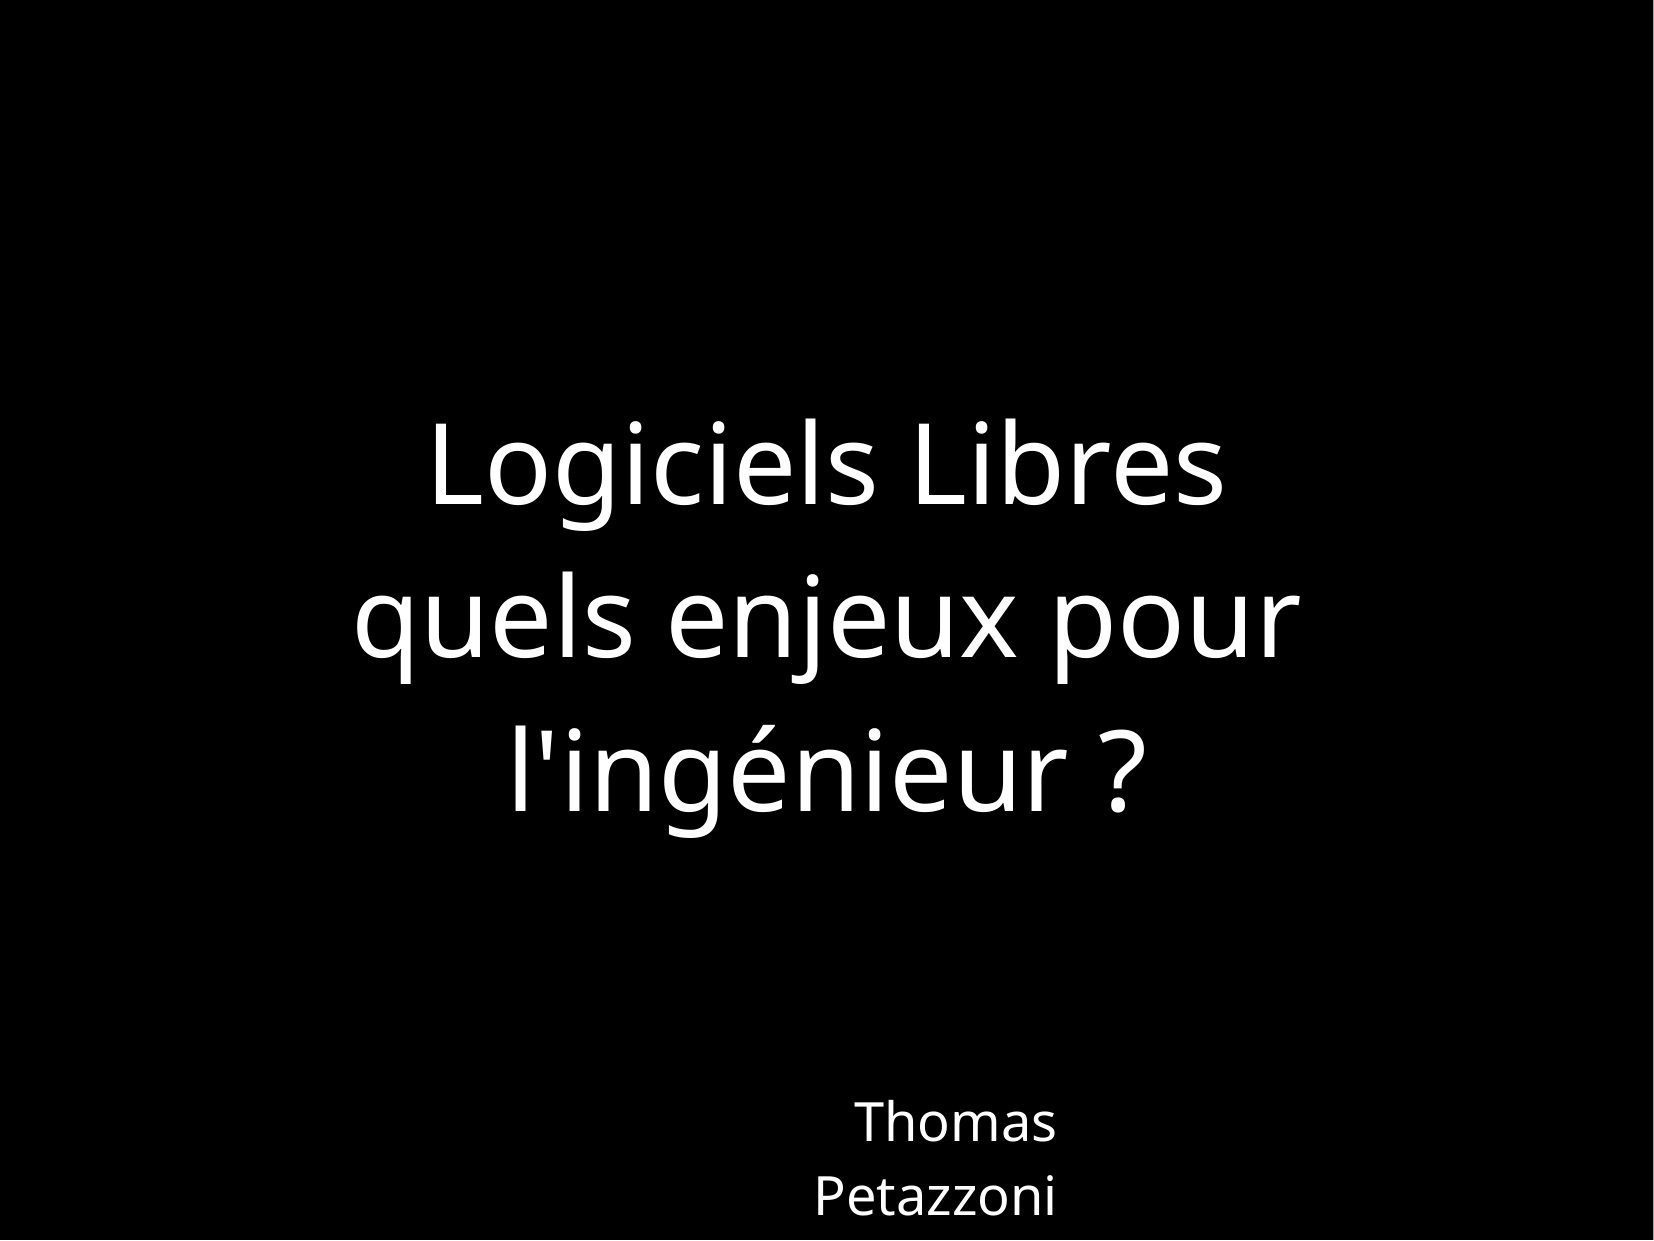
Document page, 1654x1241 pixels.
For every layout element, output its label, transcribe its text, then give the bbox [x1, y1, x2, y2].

text_box Thomas Petazzoni [601, 1075, 1073, 1221]
title Logiciels Libres quels enjeux pour l'ingénieur ? [82, 56, 1571, 1172]
